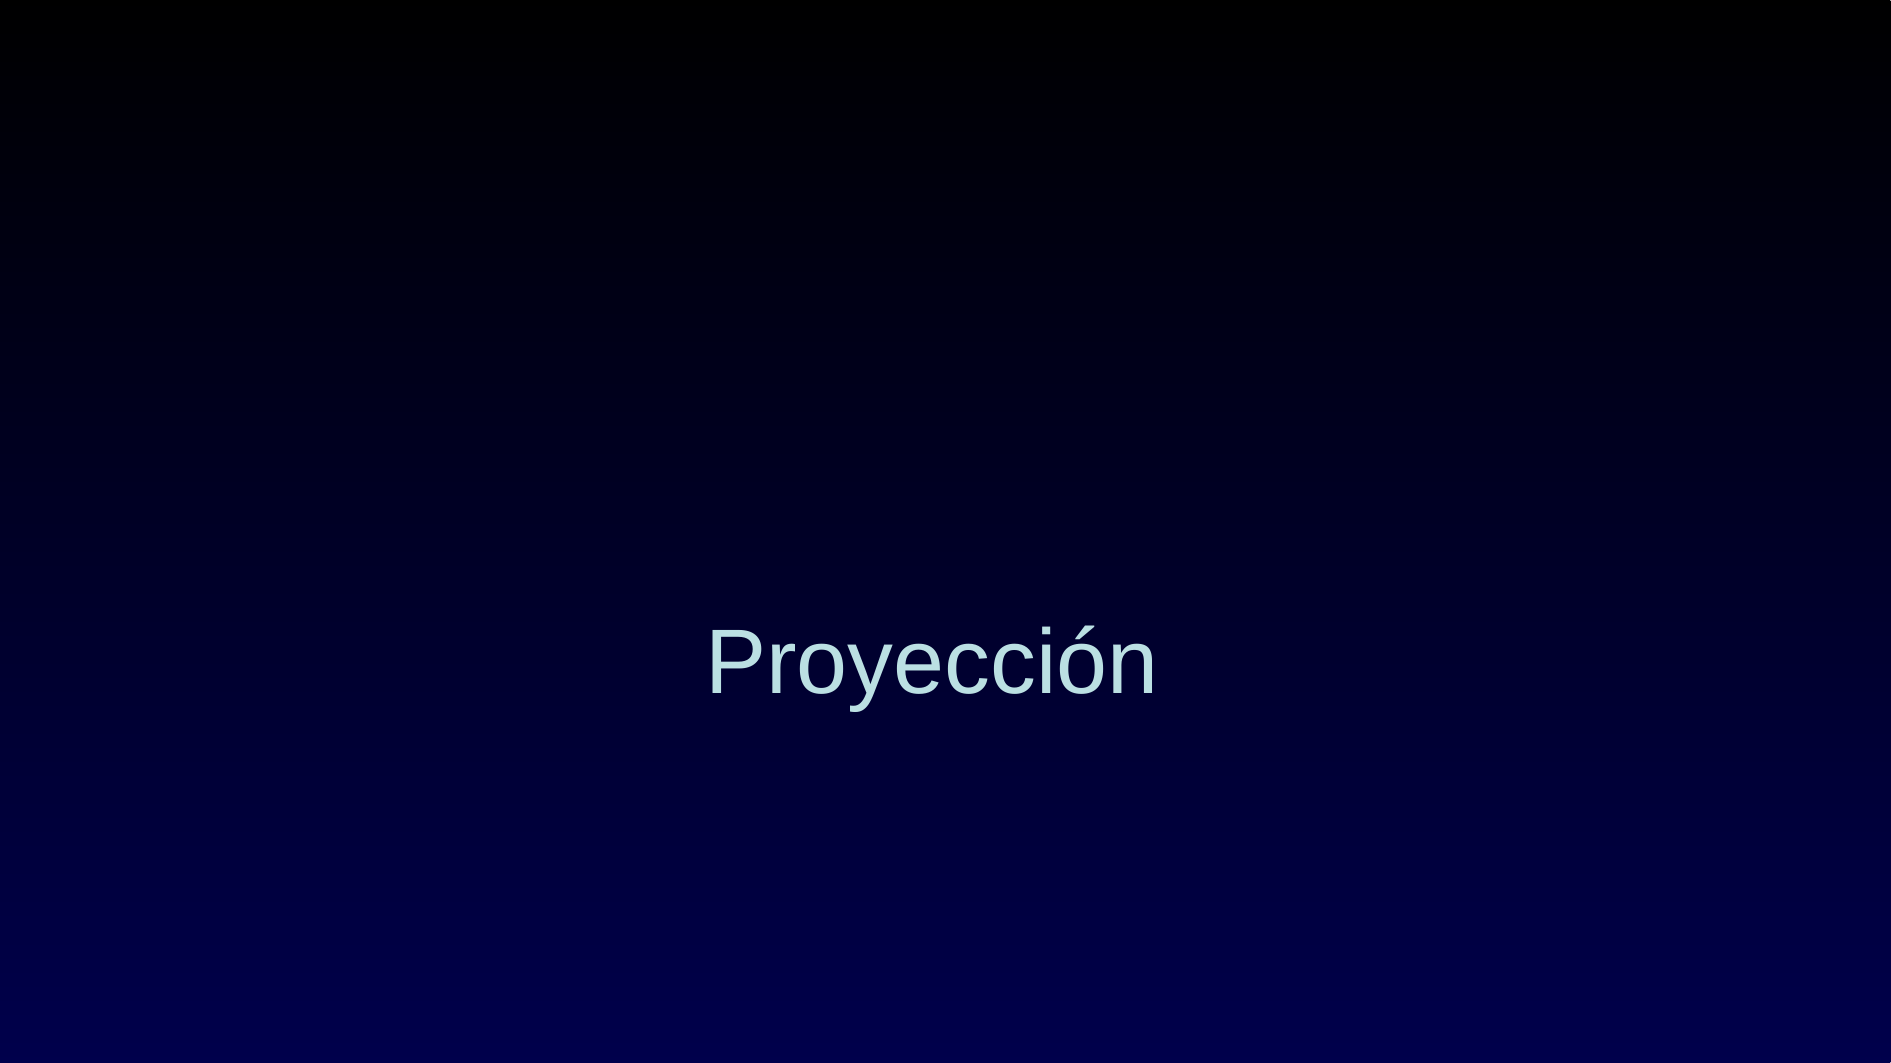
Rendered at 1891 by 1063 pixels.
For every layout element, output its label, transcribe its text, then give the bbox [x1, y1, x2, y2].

text_box Proyección [141, 543, 1749, 772]
